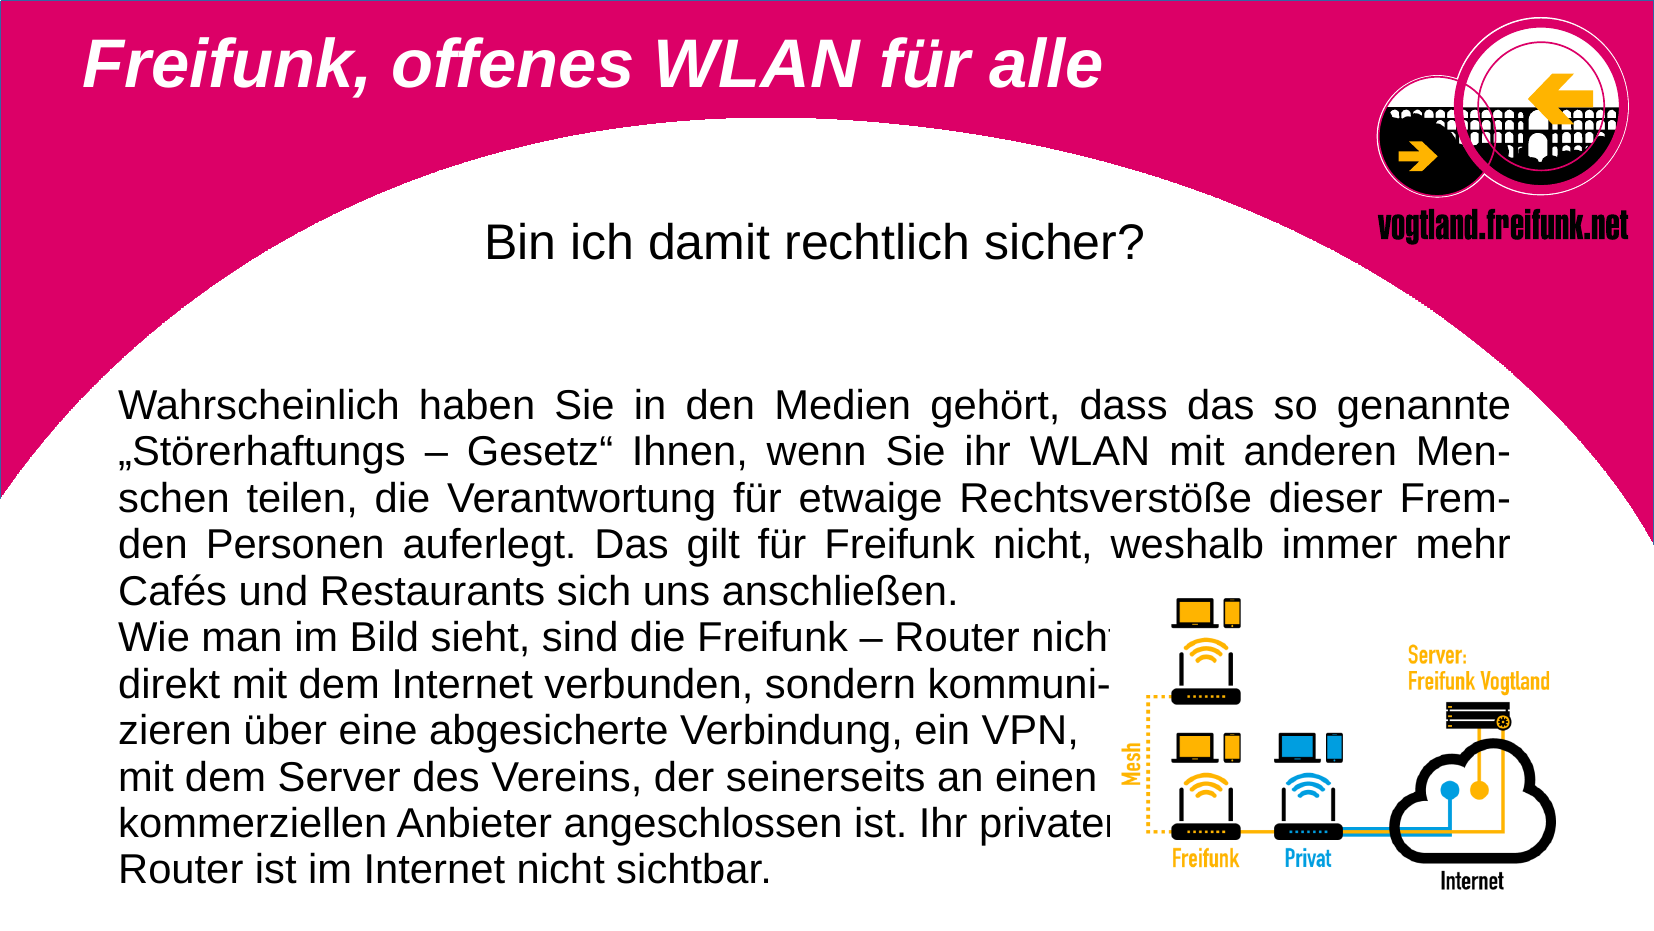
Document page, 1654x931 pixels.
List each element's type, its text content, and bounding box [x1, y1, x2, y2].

picture [1375, 16, 1630, 247]
title Freifunk, offenes WLAN für alle [82, 17, 1571, 111]
picture [1110, 576, 1576, 910]
text_box [0, 0, 1654, 931]
subtitle Bin ich damit rechtlich sicher? Wahrscheinlich haben Sie in den Medien gehört, dass das so genannte „Störerhaftungs – Gesetz“ Ihnen, wenn Sie ihr WLAN mit anderen Men-schen teilen, die Verantwortung für etwaige Rechtsverstöße dieser Frem-den Personen auferlegt. Das gilt für Freifunk nicht, weshalb immer mehr Cafés und Restaurants sich uns anschließen. Wie man im Bild sieht, sind die Freifunk – Router nicht direkt mit dem Internet verbunden, sondern kommuni- zieren über eine abgesicherte Verbindung, ein VPN, mit dem Server des Vereins, der seinerseits an einen kommerziellen Anbieter angeschlossen ist. Ihr privater Router ist im Internet nicht sichtbar. [118, 158, 1512, 893]
